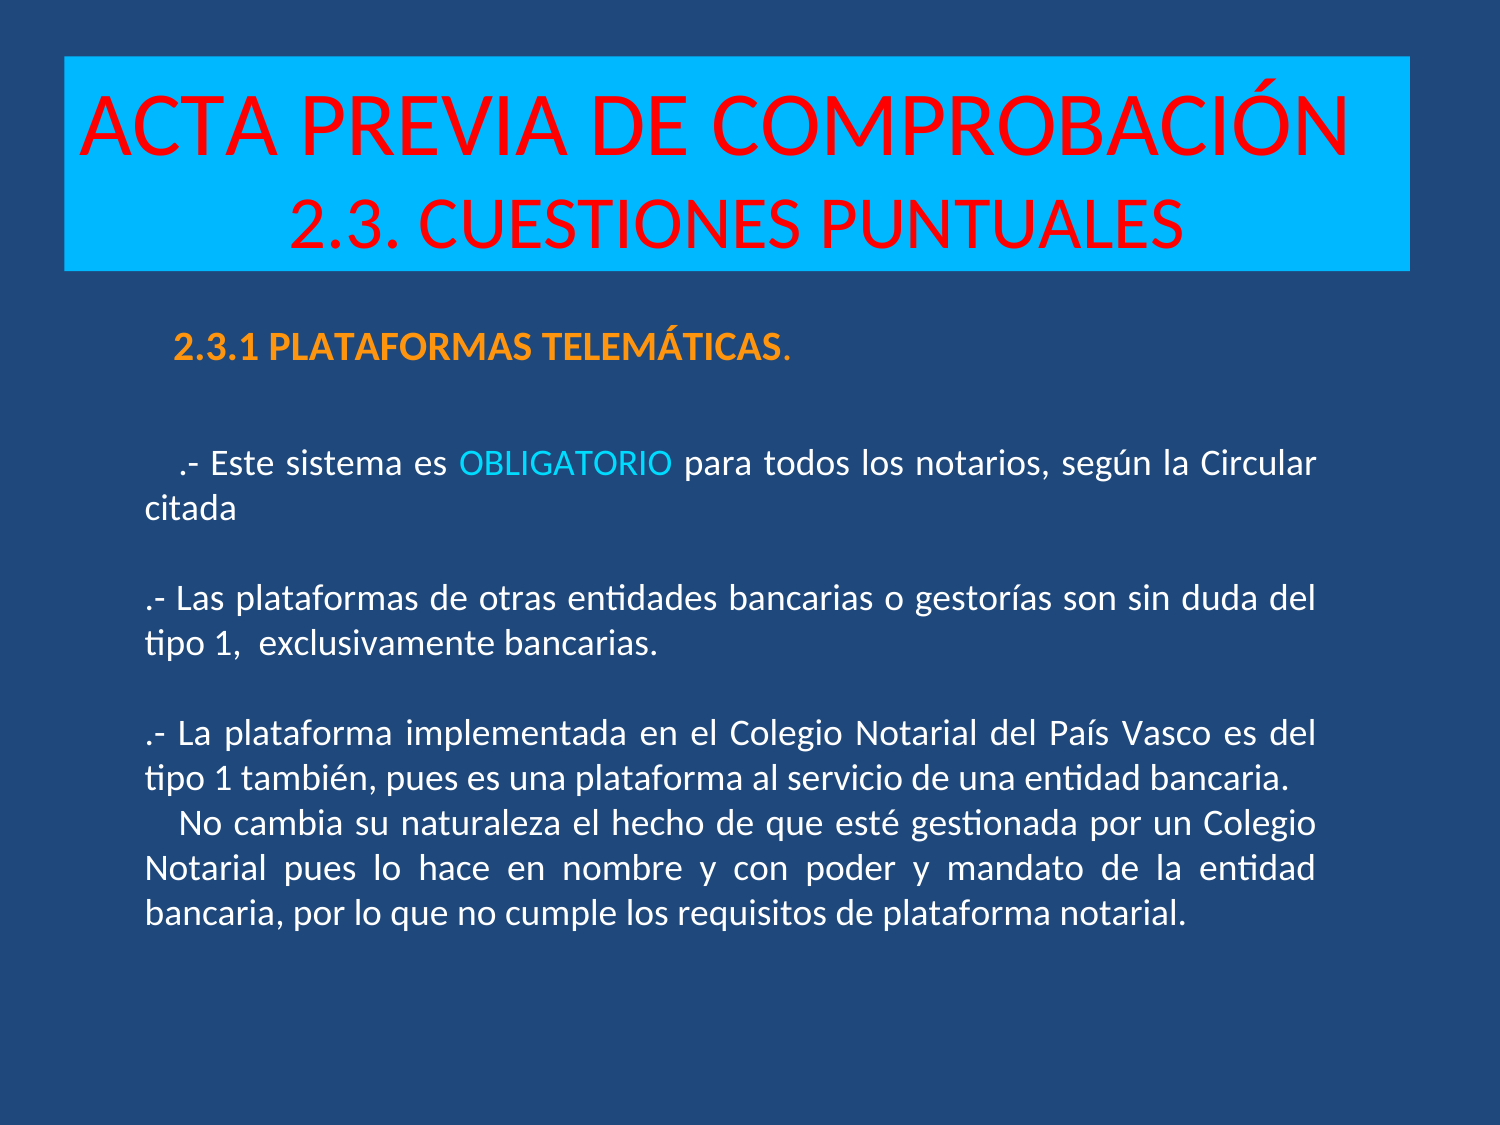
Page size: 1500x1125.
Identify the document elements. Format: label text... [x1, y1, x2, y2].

text_box ACTA PREVIA DE COMPROBACIÓN 2.3. CUESTIONES PUNTUALES [64, 56, 1410, 272]
text_box 2.3.1 PLATAFORMAS TELEMÁTICAS. .- Este sistema es OBLIGATORIO para todos los notarios, según la Circular citada .- Las plataformas de otras entidades bancarias o gestorías son sin duda del tipo 1, exclusivamente bancarias. .- La plataforma implementada en el Colegio Notarial del País Vasco es del tipo 1 también, pues es una plataforma al servicio de una entidad bancaria. No cambia su naturaleza el hecho de que esté gestionada por un Colegio Notarial pues lo hace en nombre y con poder y mandato de la entidad bancaria, por lo que no cumple los requisitos de plataforma notarial. [129, 310, 1333, 966]
